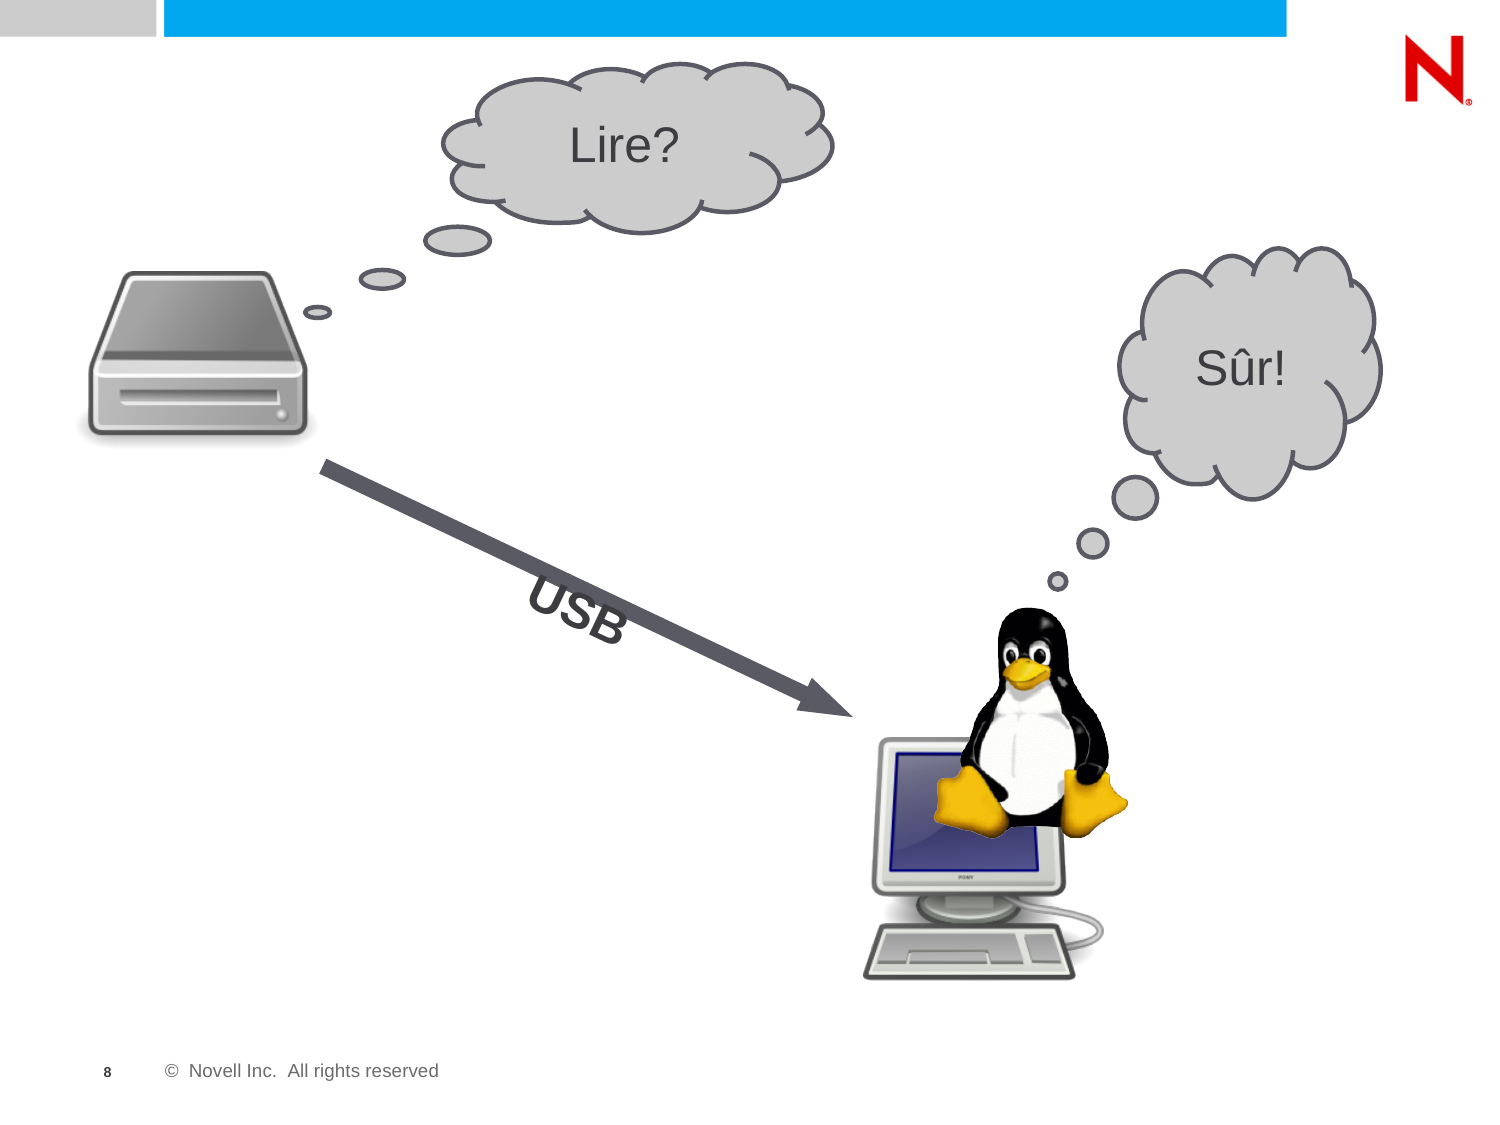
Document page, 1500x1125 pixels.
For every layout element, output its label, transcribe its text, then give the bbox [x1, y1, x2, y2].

picture [863, 596, 1134, 981]
text_box Sûr! [1113, 476, 1158, 519]
picture [1403, 32, 1473, 107]
text_box Sûr! [1078, 529, 1108, 558]
text_box Lire? [360, 269, 405, 289]
text_box Lire? [425, 226, 491, 255]
picture [72, 271, 321, 450]
text_box Sûr! [1049, 573, 1067, 590]
text_box Lire? [443, 63, 833, 234]
text_box Sûr! [1119, 248, 1381, 500]
text_box Lire? [305, 306, 331, 318]
